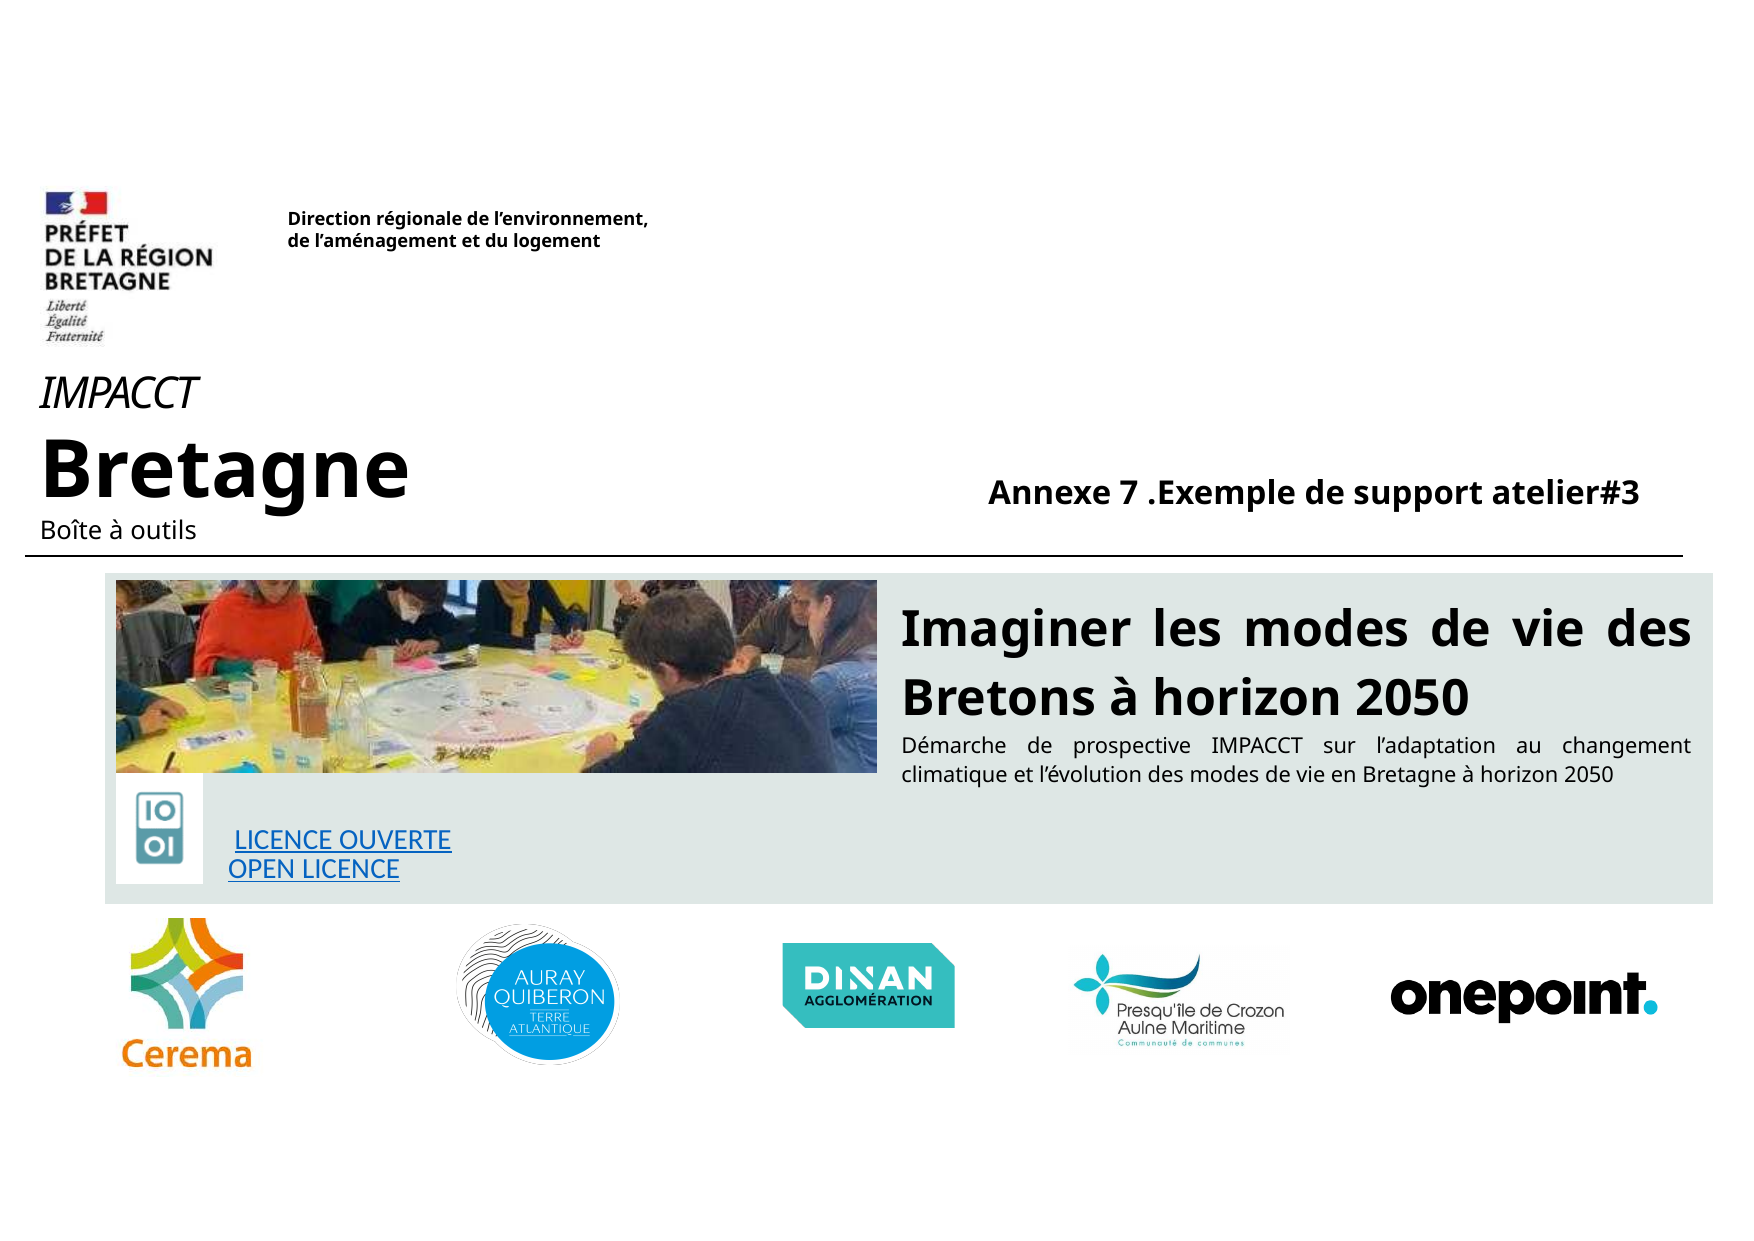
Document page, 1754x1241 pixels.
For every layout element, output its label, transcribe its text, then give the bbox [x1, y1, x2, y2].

table_cell [881, 809, 1713, 904]
picture [116, 580, 877, 884]
table_cell [105, 809, 228, 904]
picture [24, 170, 234, 356]
picture [18, 912, 1754, 1110]
table_header [105, 573, 881, 809]
text_box Annexe 7 .Exemple de support atelier#3 [973, 464, 1684, 520]
table_cell LICENCE OUVERTE OPEN LICENCE [228, 809, 881, 904]
text_box IMPACCT Bretagne Boîte à outils [24, 356, 902, 554]
text_box Direction régionale de l’environnement, de l’aménagement et du logement [274, 200, 668, 257]
table_header Imaginer les modes de vie des Bretons à horizon 2050 Démarche de prospective IMPACCT sur l’adaptation au changement climatique et l’évolution des modes de vie en Bretagne à horizon 2050 [881, 573, 1713, 809]
